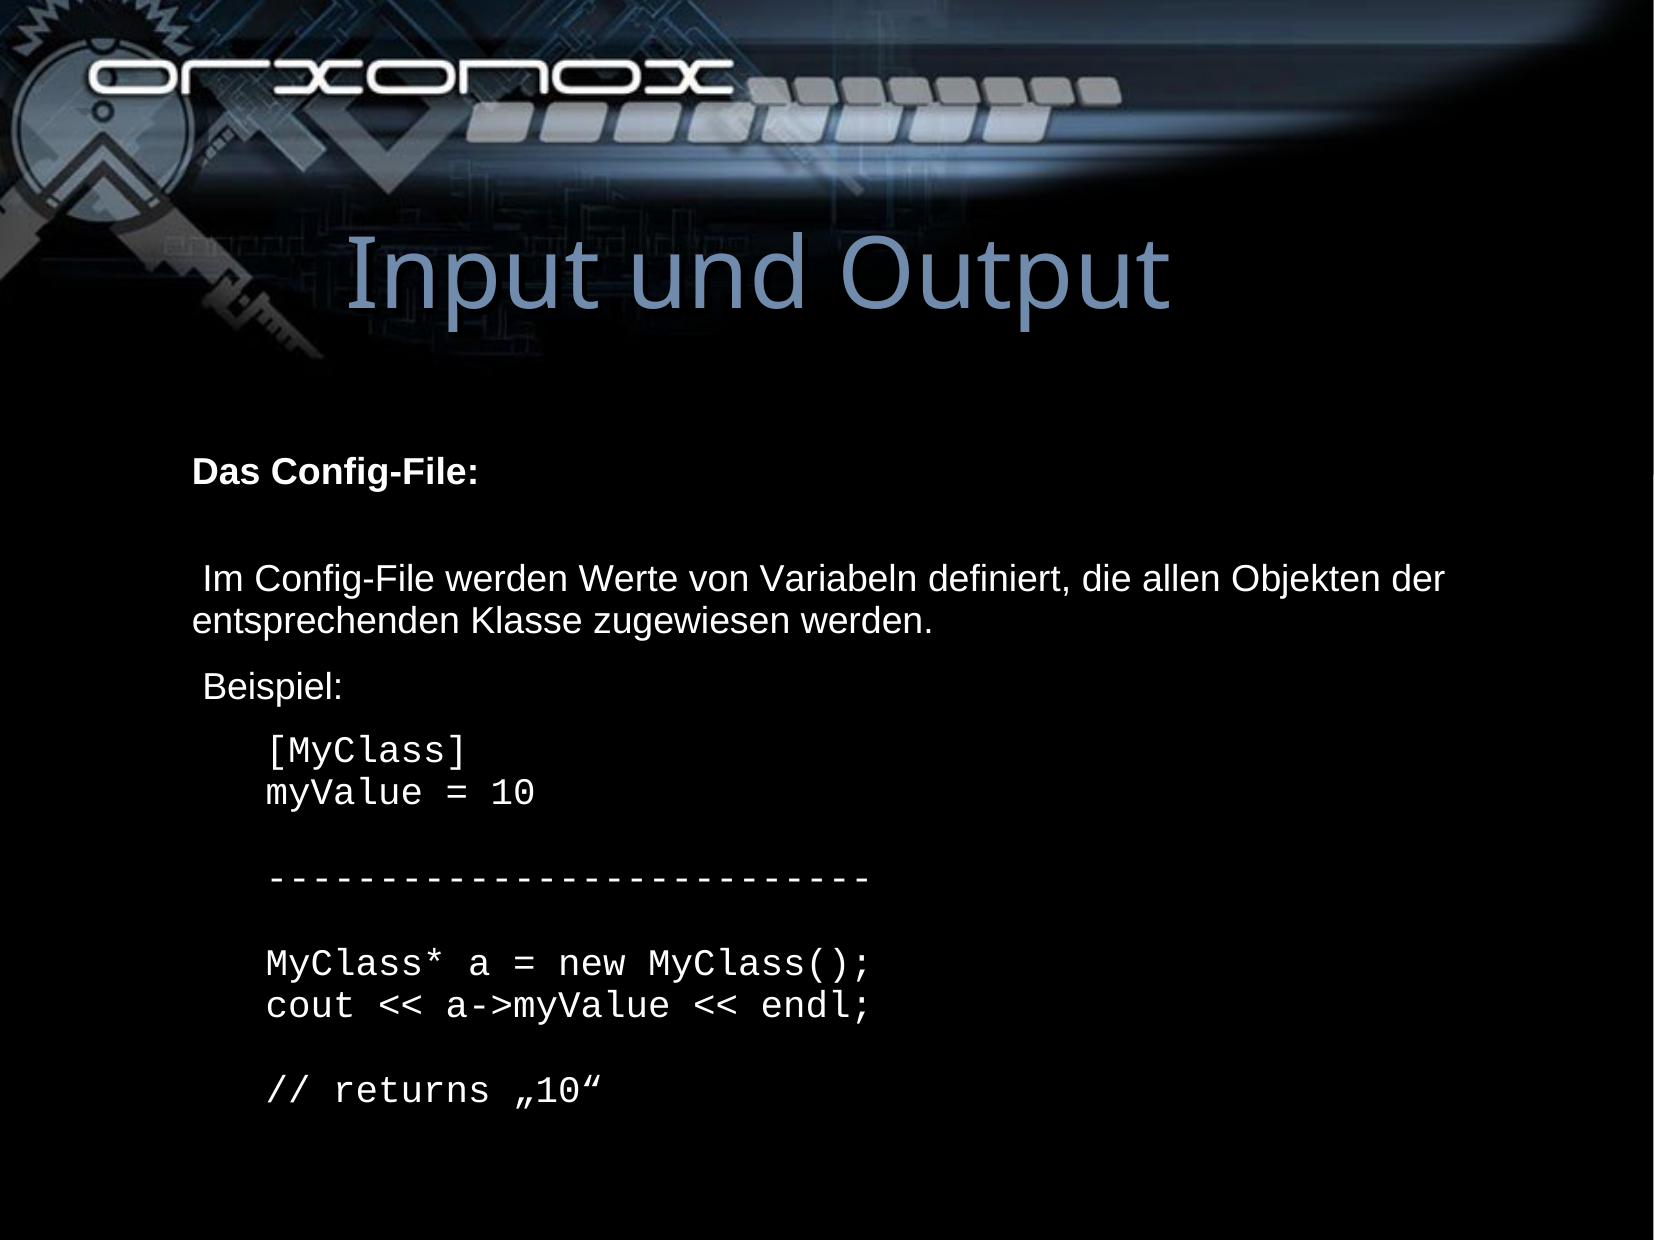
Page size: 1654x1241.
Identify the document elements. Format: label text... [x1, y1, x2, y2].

text_box Input und Output [330, 194, 1306, 344]
text_box Das Config-File: Im Config-File werden Werte von Variabeln definiert, die allen Objekten der entsprechenden Klasse zugewiesen werden. Beispiel: [MyClass] myValue = 10 --------------------------- MyClass* a = new MyClass(); cout << a->myValue << endl; // returns „10“ [177, 442, 1477, 1099]
picture [0, 0, 1654, 475]
